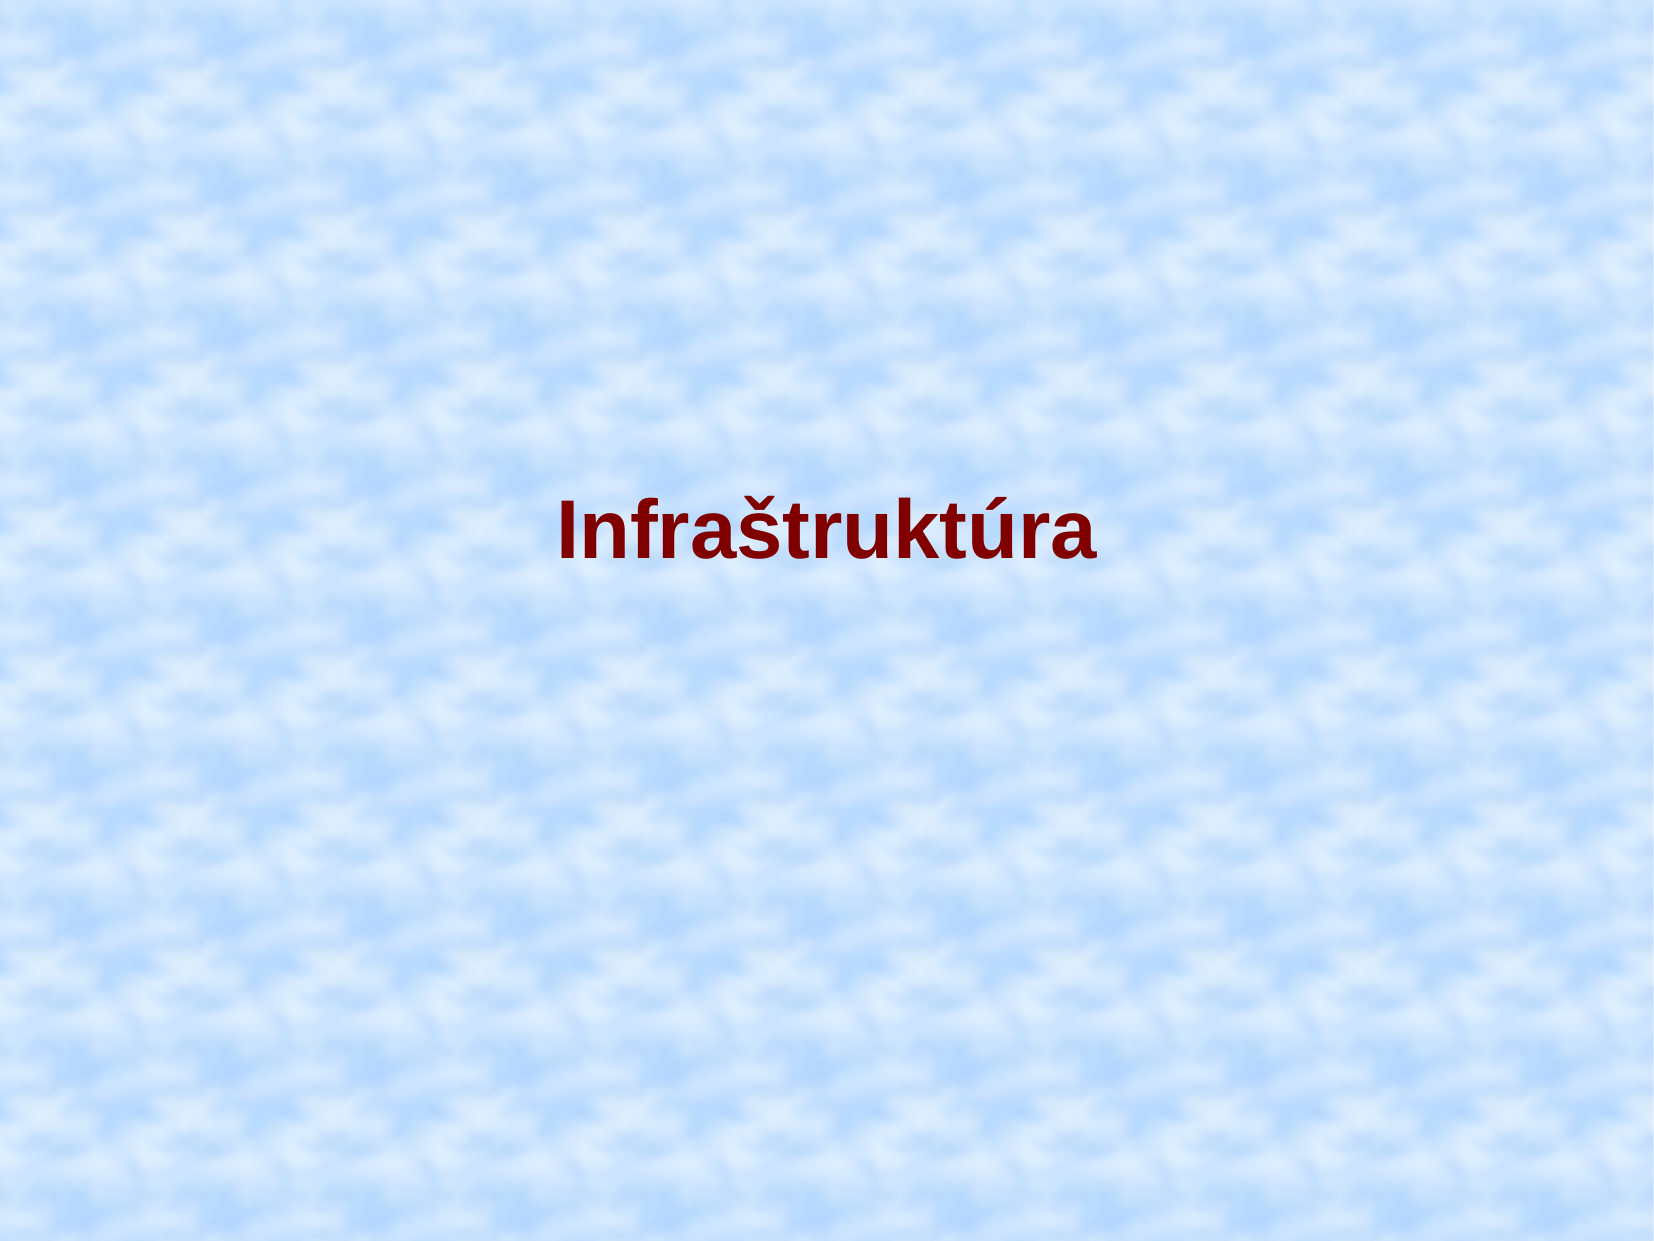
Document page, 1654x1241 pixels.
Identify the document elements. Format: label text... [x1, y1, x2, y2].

picture [0, 0, 1654, 1241]
text_box Infraštruktúra [82, 49, 1571, 1010]
